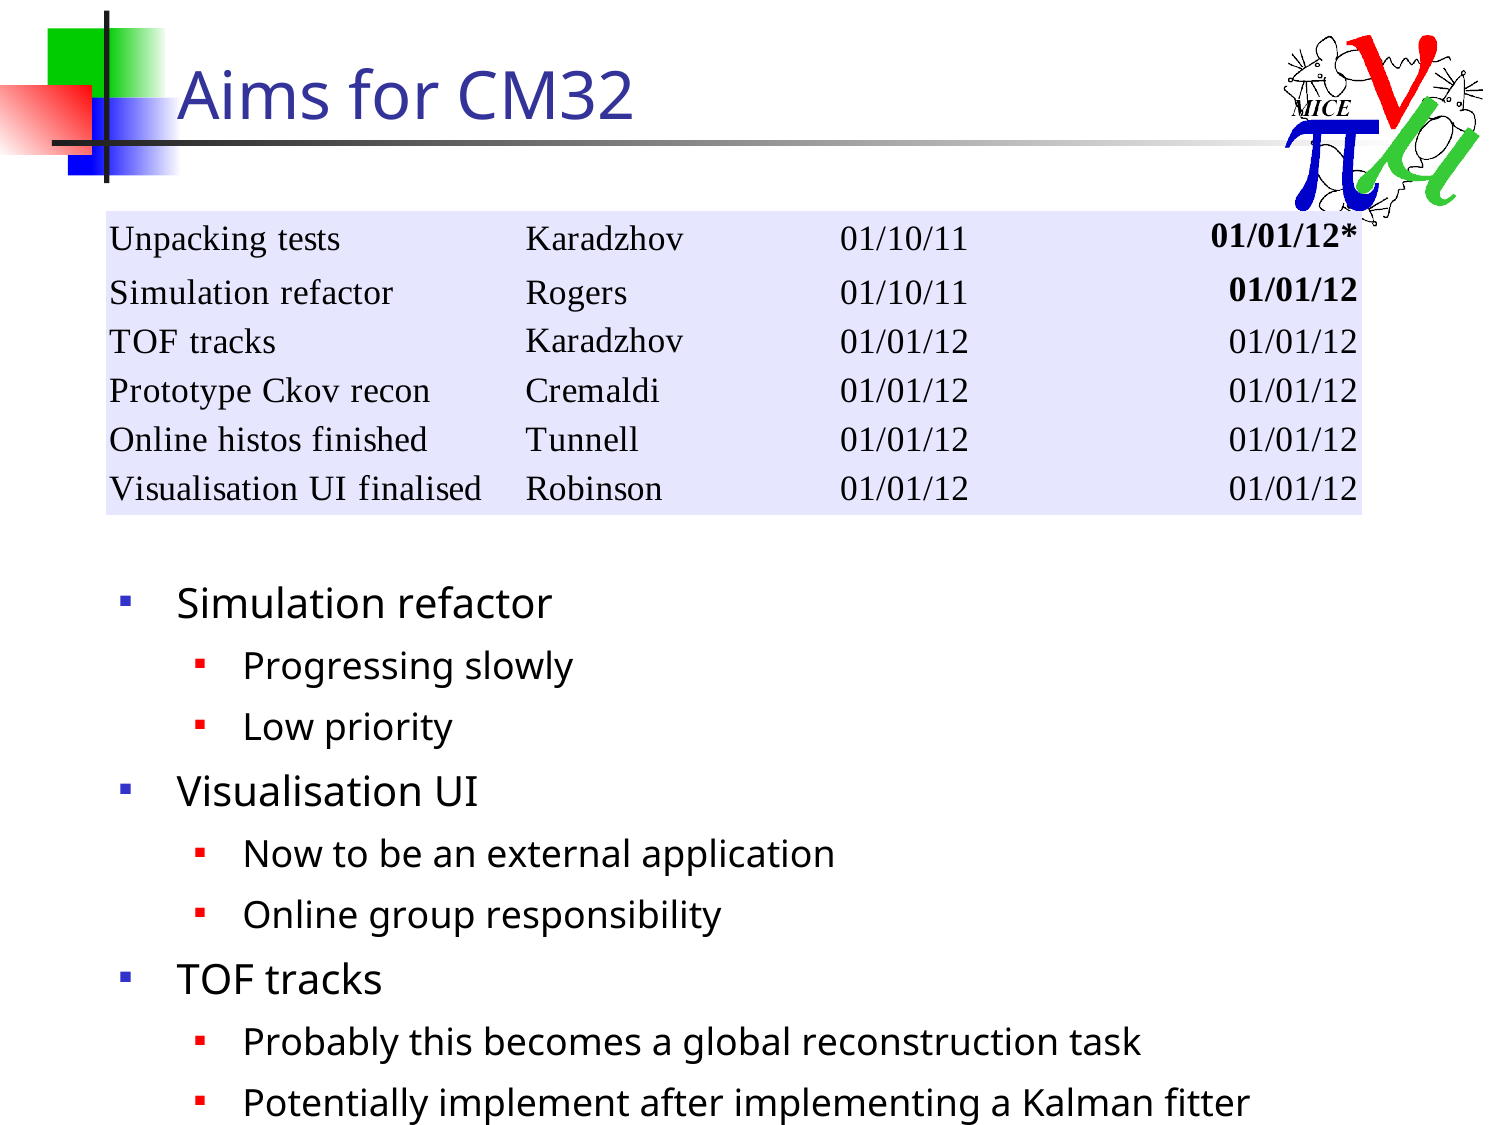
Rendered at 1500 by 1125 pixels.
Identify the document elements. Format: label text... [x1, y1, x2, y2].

list Simulation refactor Progressing slowly Low priority Visualisation UI Now to be an external application Online group responsibility TOF tracks Probably this becomes a global reconstruction task Potentially implement after implementing a Kalman fitter Others ... we hear about later [105, 565, 1408, 1107]
picture [1264, 5, 1500, 251]
title Aims for CM32 [162, 0, 1441, 188]
chart [105, 211, 1367, 565]
